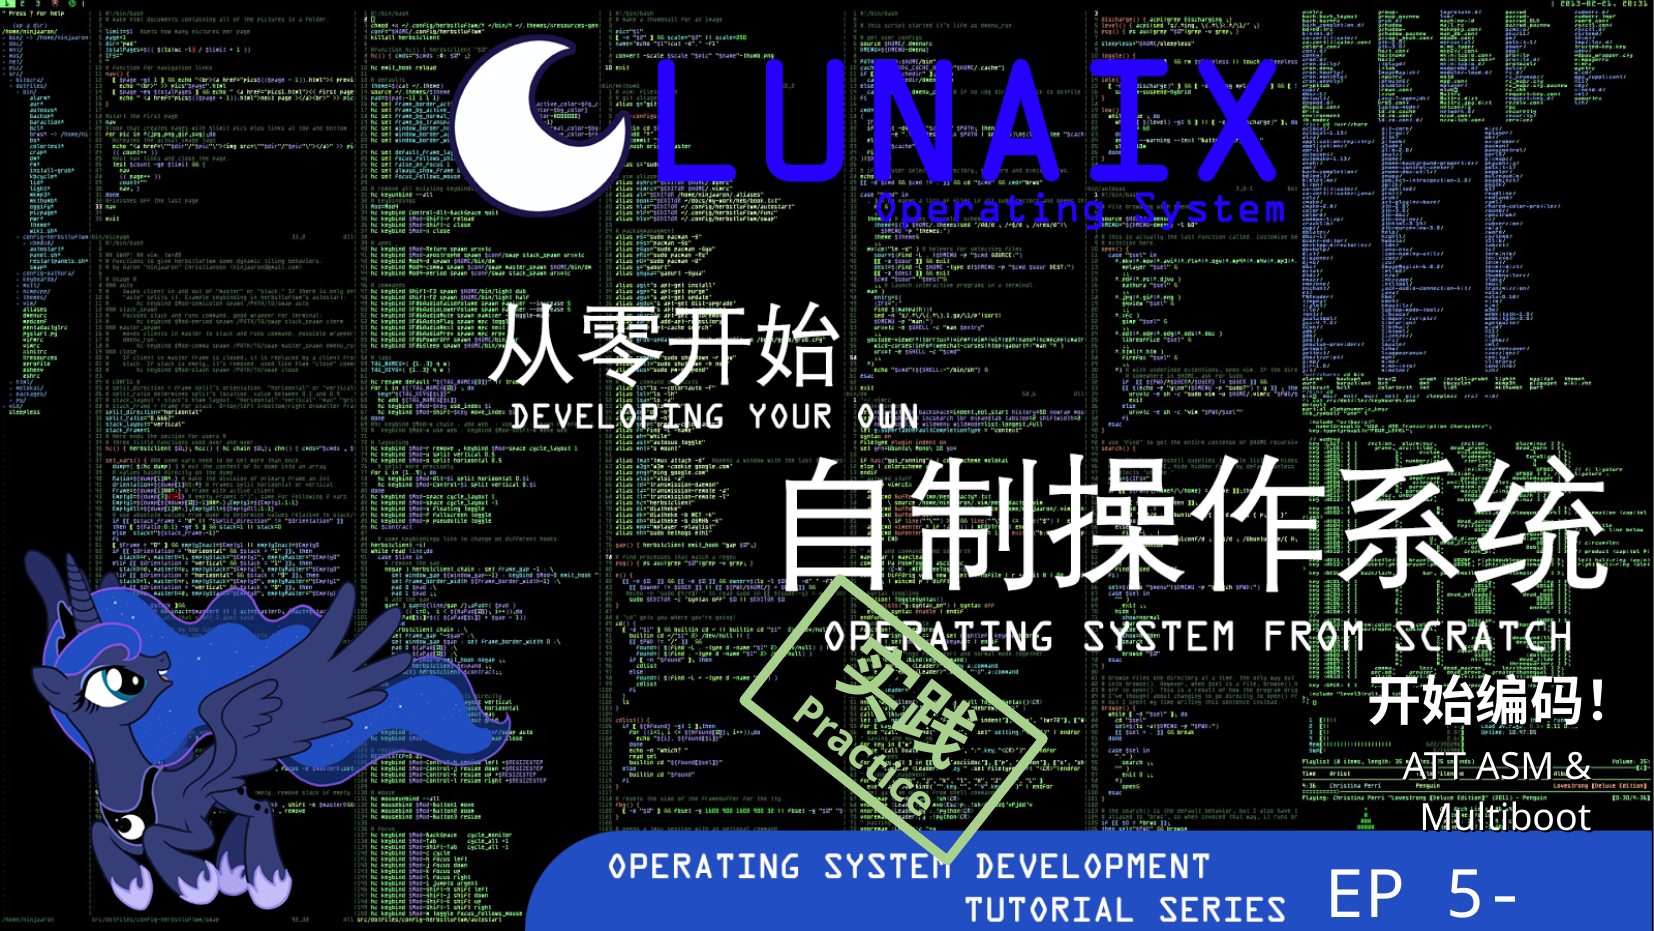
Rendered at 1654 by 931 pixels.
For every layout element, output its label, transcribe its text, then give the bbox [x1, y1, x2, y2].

picture [0, 0, 1654, 931]
text_box ATT ASM & Multiboot [1086, 732, 1607, 832]
text_box EP 5-4.1 [1311, 838, 1654, 931]
text_box 实践 Practice [744, 578, 1044, 861]
text_box 开始编码！ [1133, 649, 1654, 743]
